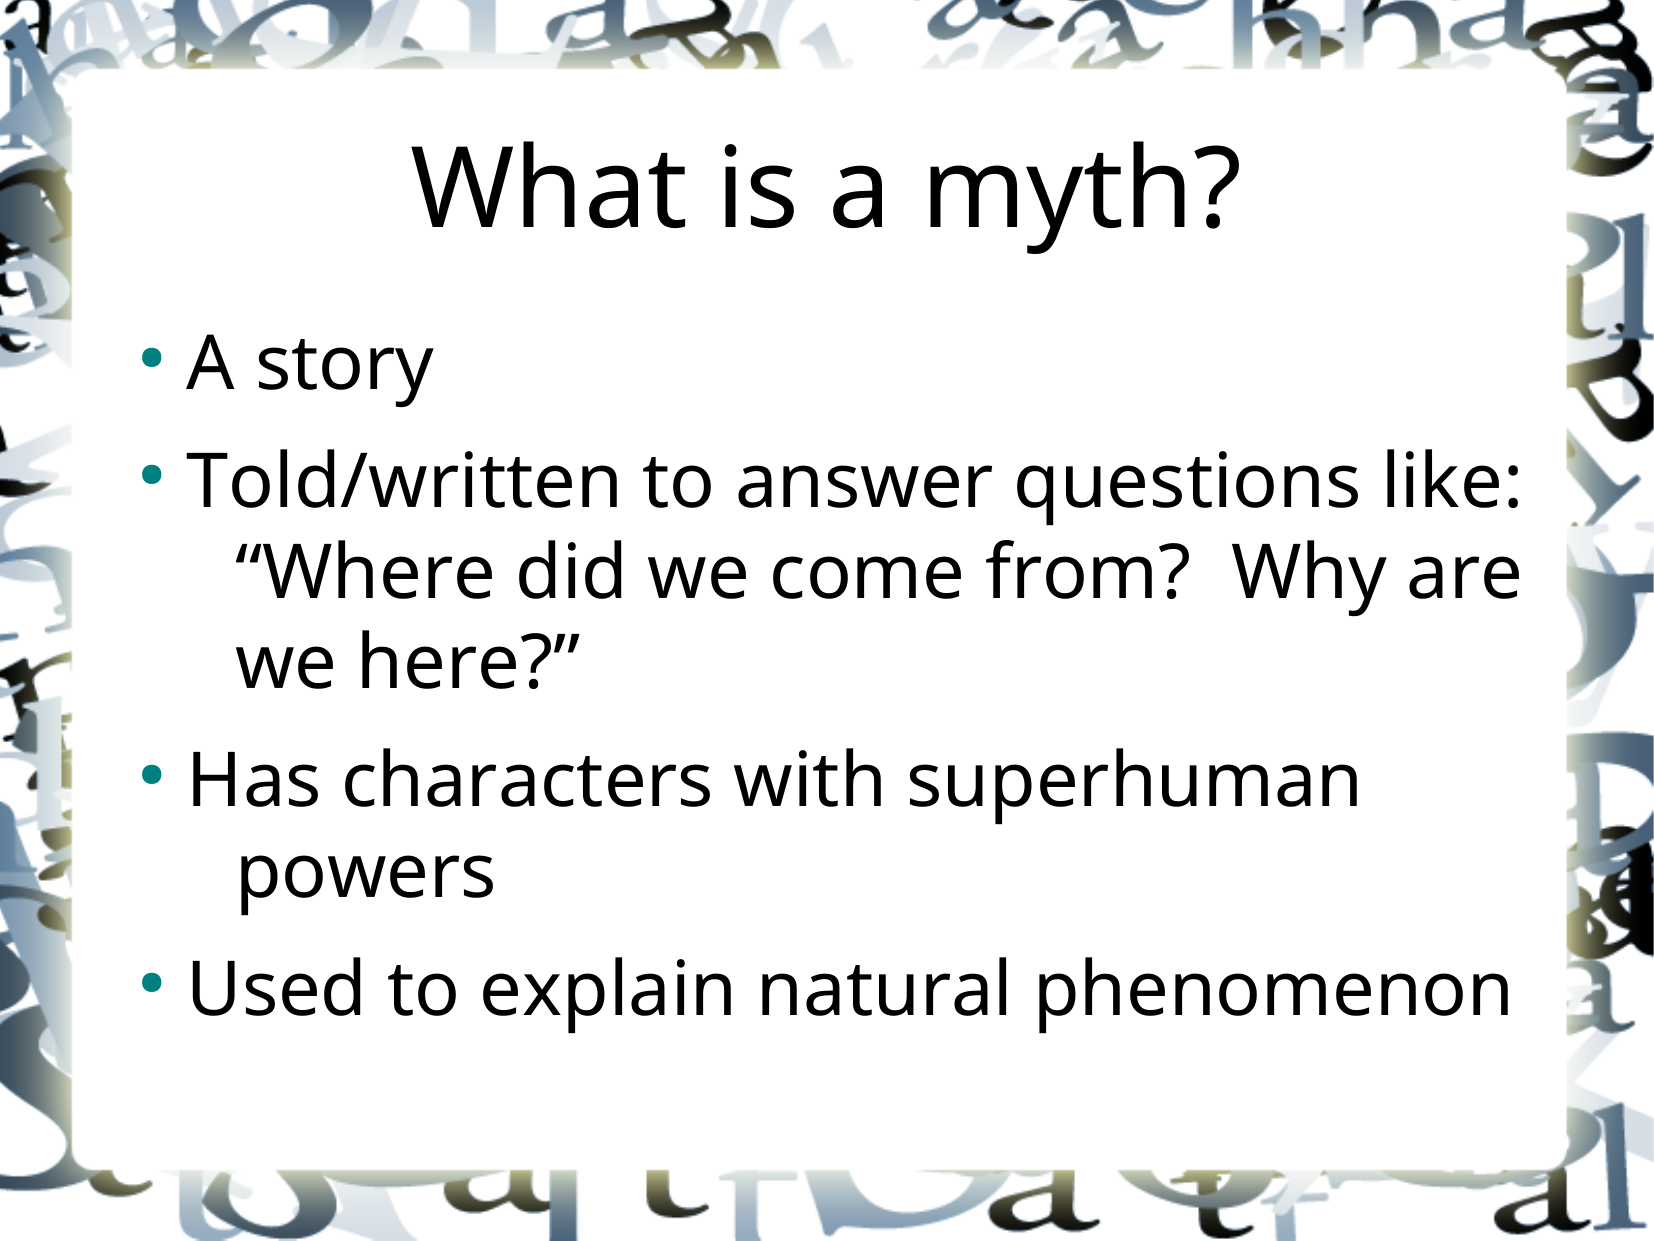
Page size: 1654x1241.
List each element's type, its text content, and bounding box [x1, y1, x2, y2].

list A story Told/written to answer questions like: “Where did we come from? Why are we here?” Has characters with superhuman powers Used to explain natural phenomenon [106, 313, 1530, 1115]
title What is a myth? [82, 86, 1571, 279]
